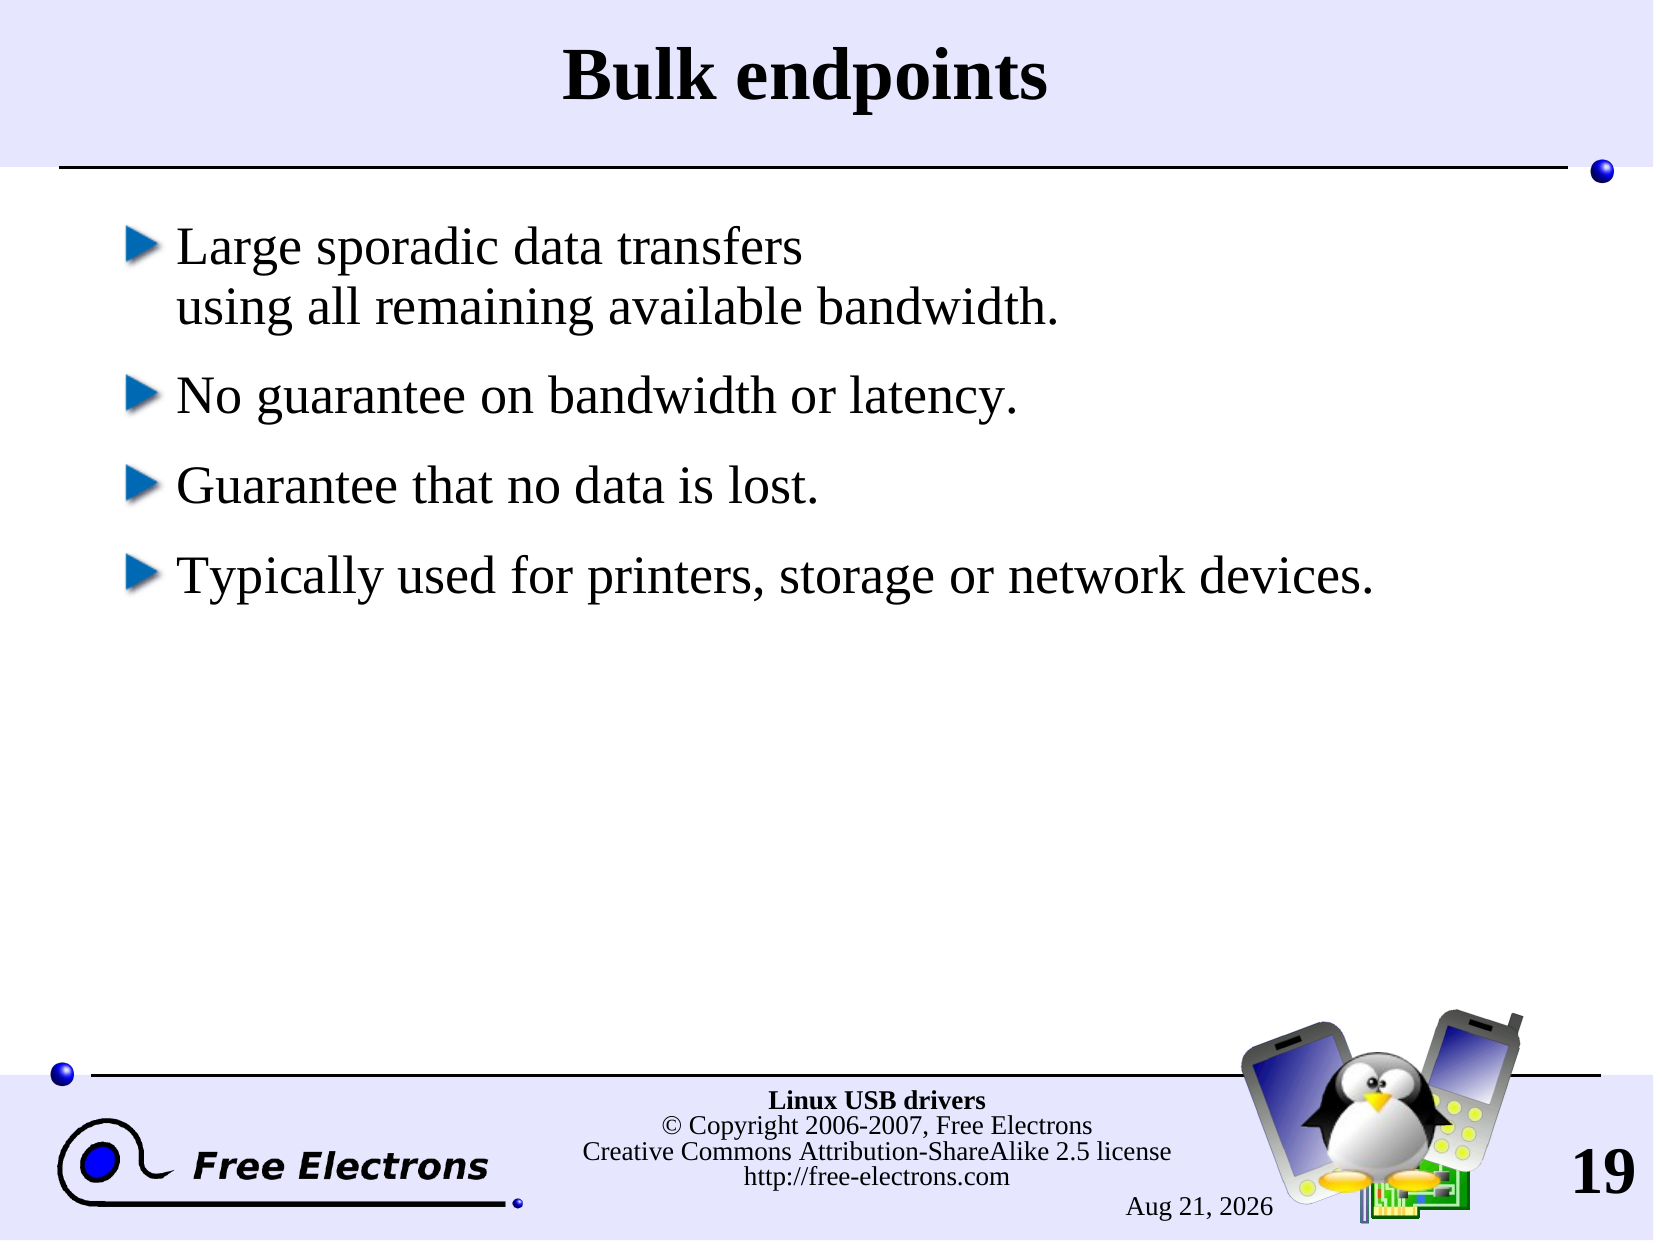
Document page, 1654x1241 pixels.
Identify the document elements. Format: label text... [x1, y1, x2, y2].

picture [50, 1107, 527, 1216]
picture [1231, 1007, 1538, 1241]
list Large sporadic data transfers using all remaining available bandwidth. No guarantee on bandwidth or latency. Guarantee that no data is lost. Typically used for printers, storage or network devices. [105, 216, 1518, 1066]
title Bulk endpoints [60, 25, 1551, 124]
